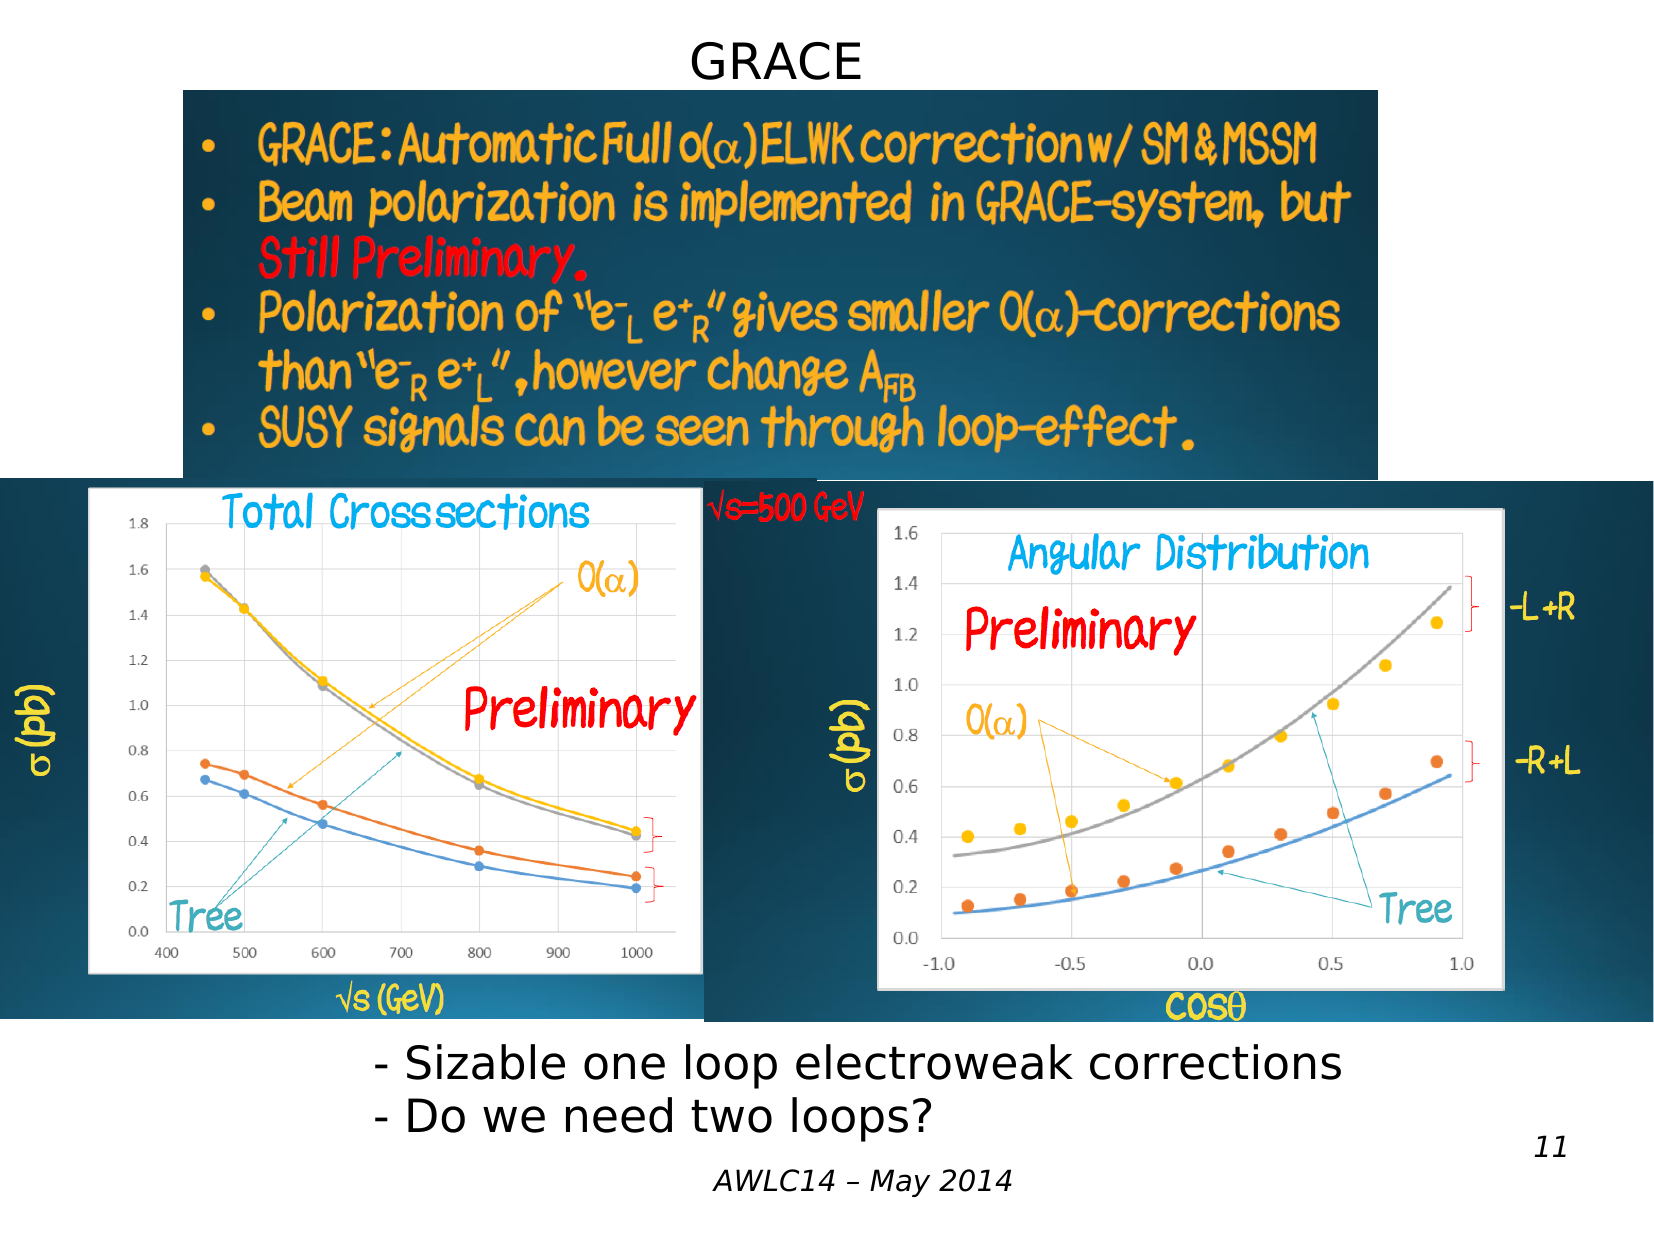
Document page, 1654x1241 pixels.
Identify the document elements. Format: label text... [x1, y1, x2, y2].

text_box - Sizable one loop electroweak corrections - Do we need two loops? [358, 1029, 1358, 1151]
text_box GRACE [674, 25, 876, 90]
picture [0, 90, 1654, 1022]
